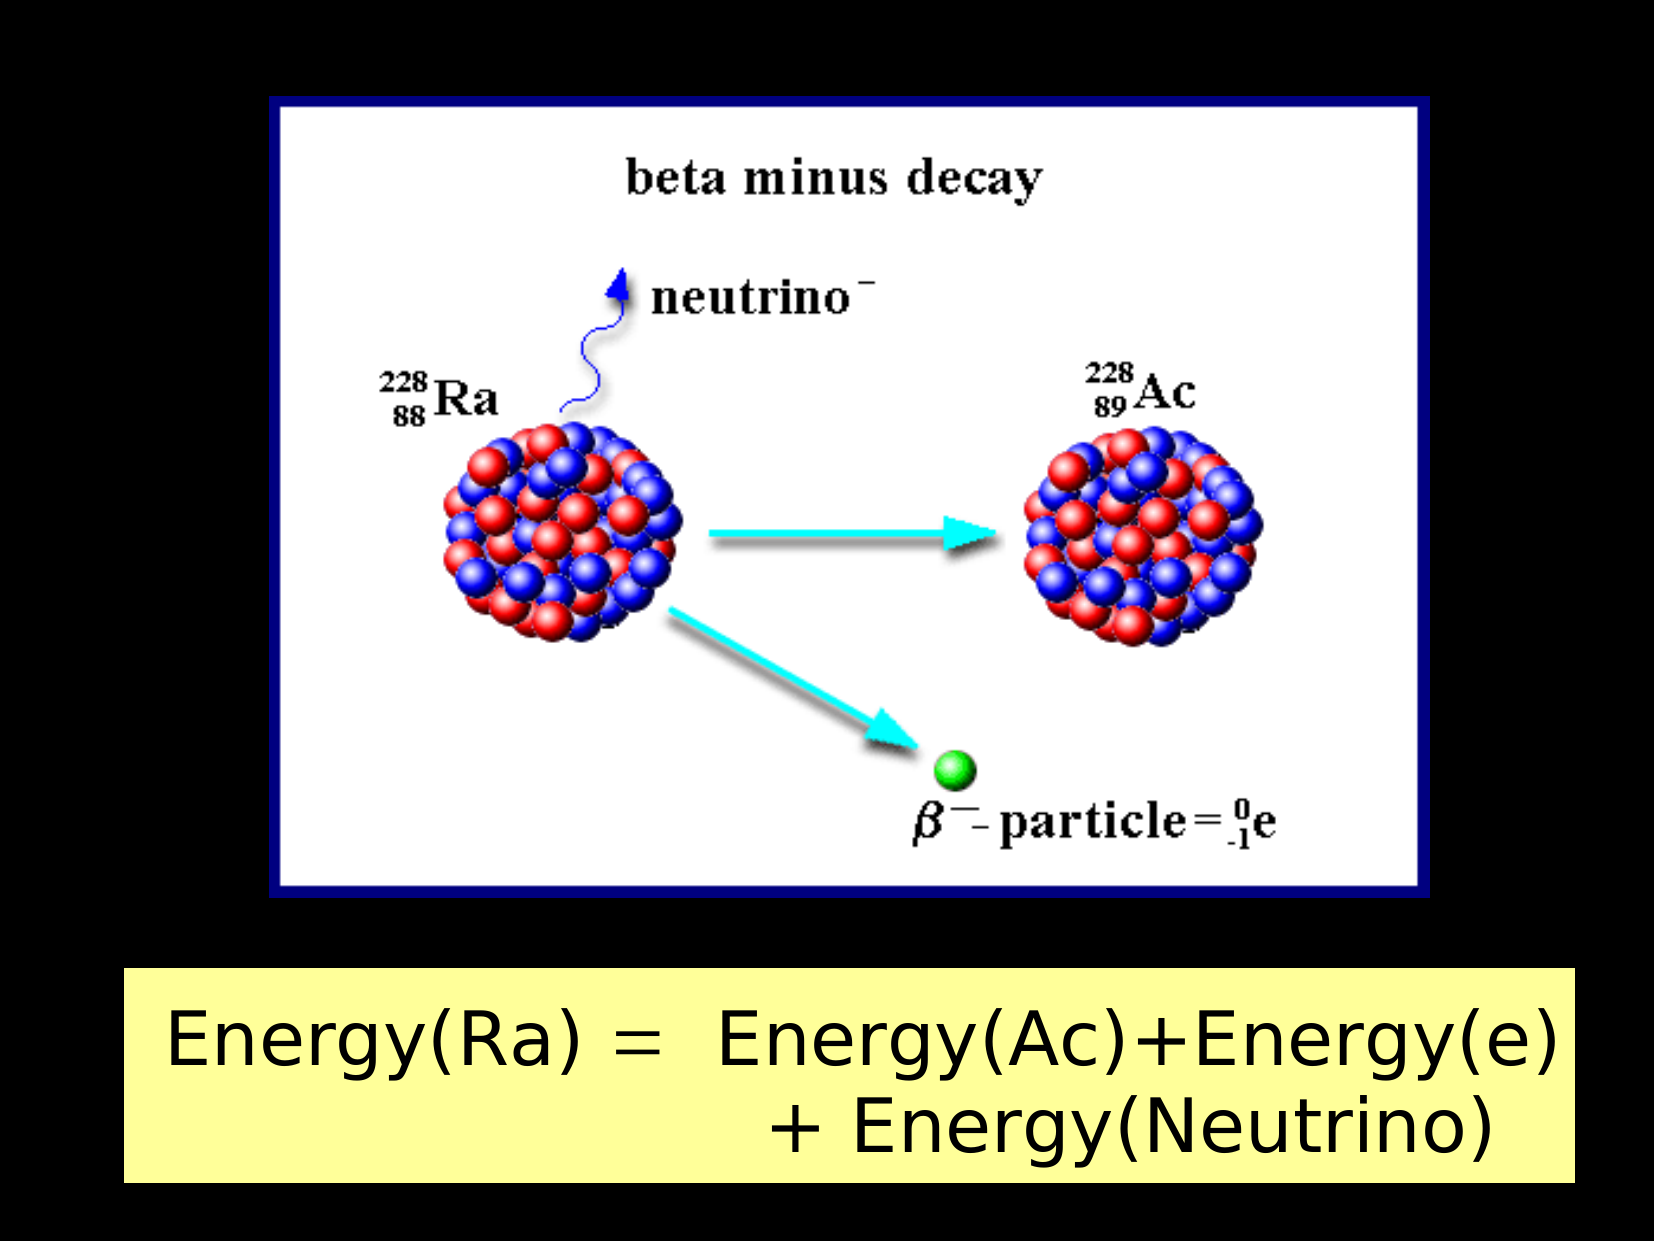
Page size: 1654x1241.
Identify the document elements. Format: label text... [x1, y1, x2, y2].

text_box [123, 967, 1576, 1184]
text_box Energy(Ra) = Energy(Ac)+Energy(e) + Energy(Neutrino) [149, 988, 1577, 1178]
picture [269, 96, 1430, 898]
